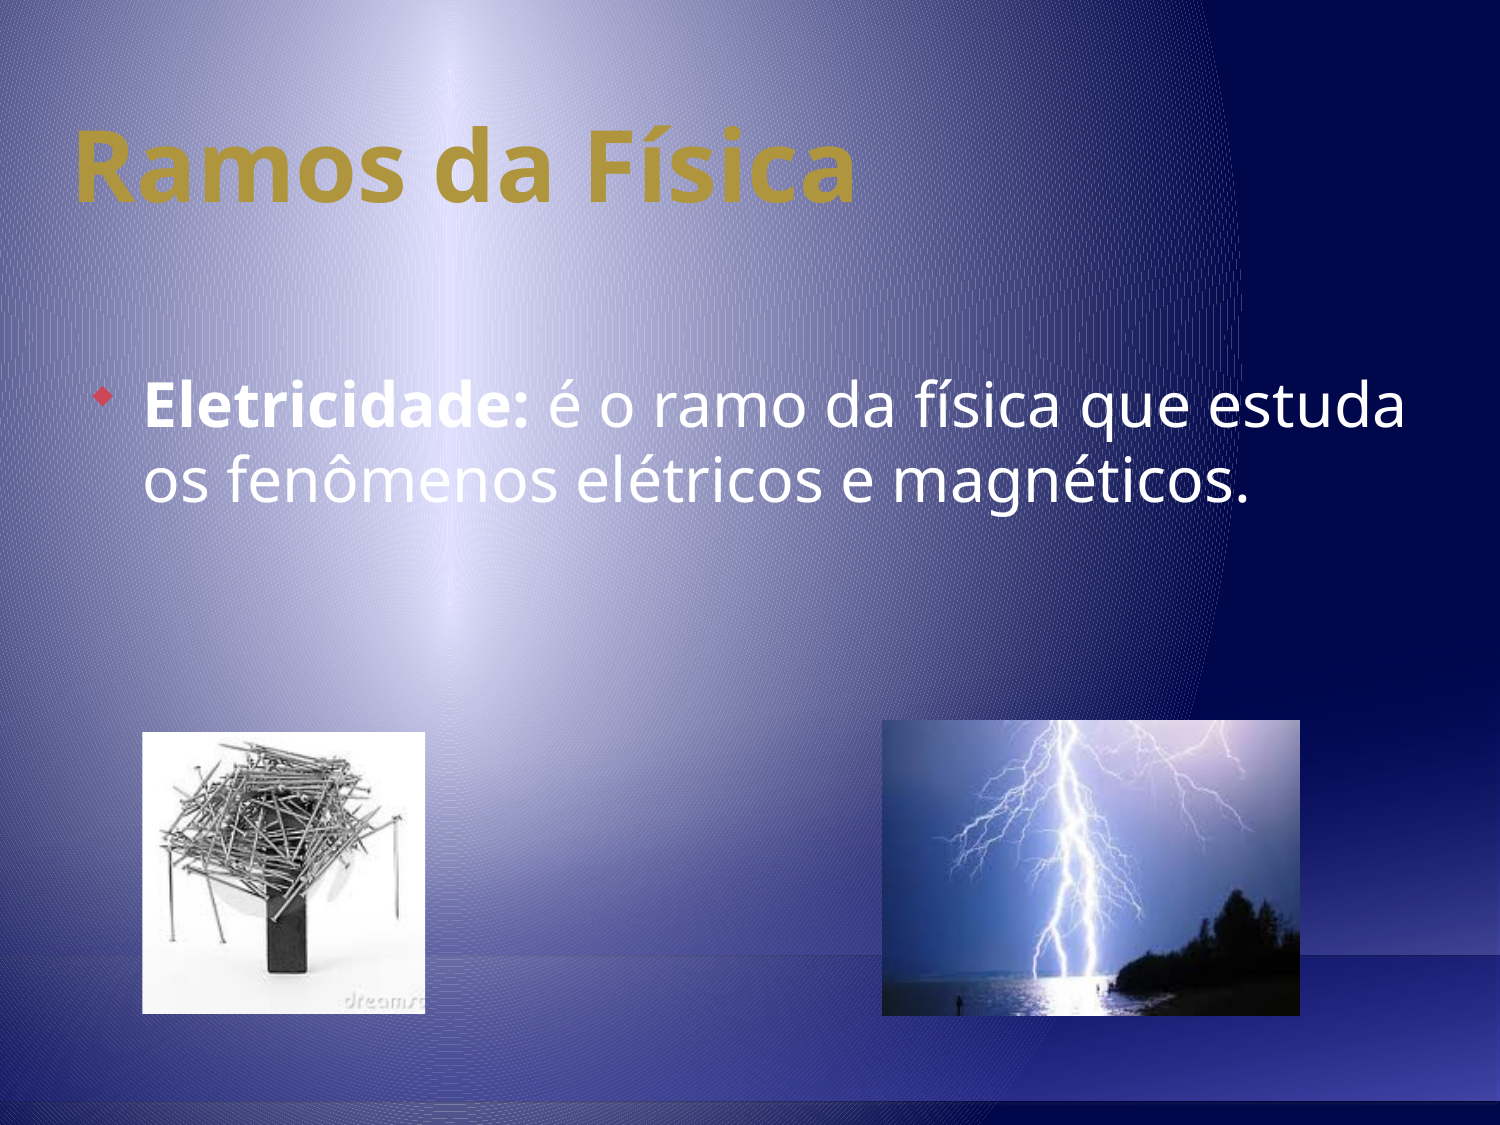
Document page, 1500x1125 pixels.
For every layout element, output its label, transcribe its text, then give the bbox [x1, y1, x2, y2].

list Eletricidade: é o ramo da física que estuda os fenômenos elétricos e magnéticos. [75, 357, 1425, 1033]
title Ramos da Física [70, 87, 1421, 225]
picture [882, 720, 1300, 1016]
picture [142, 732, 426, 1014]
